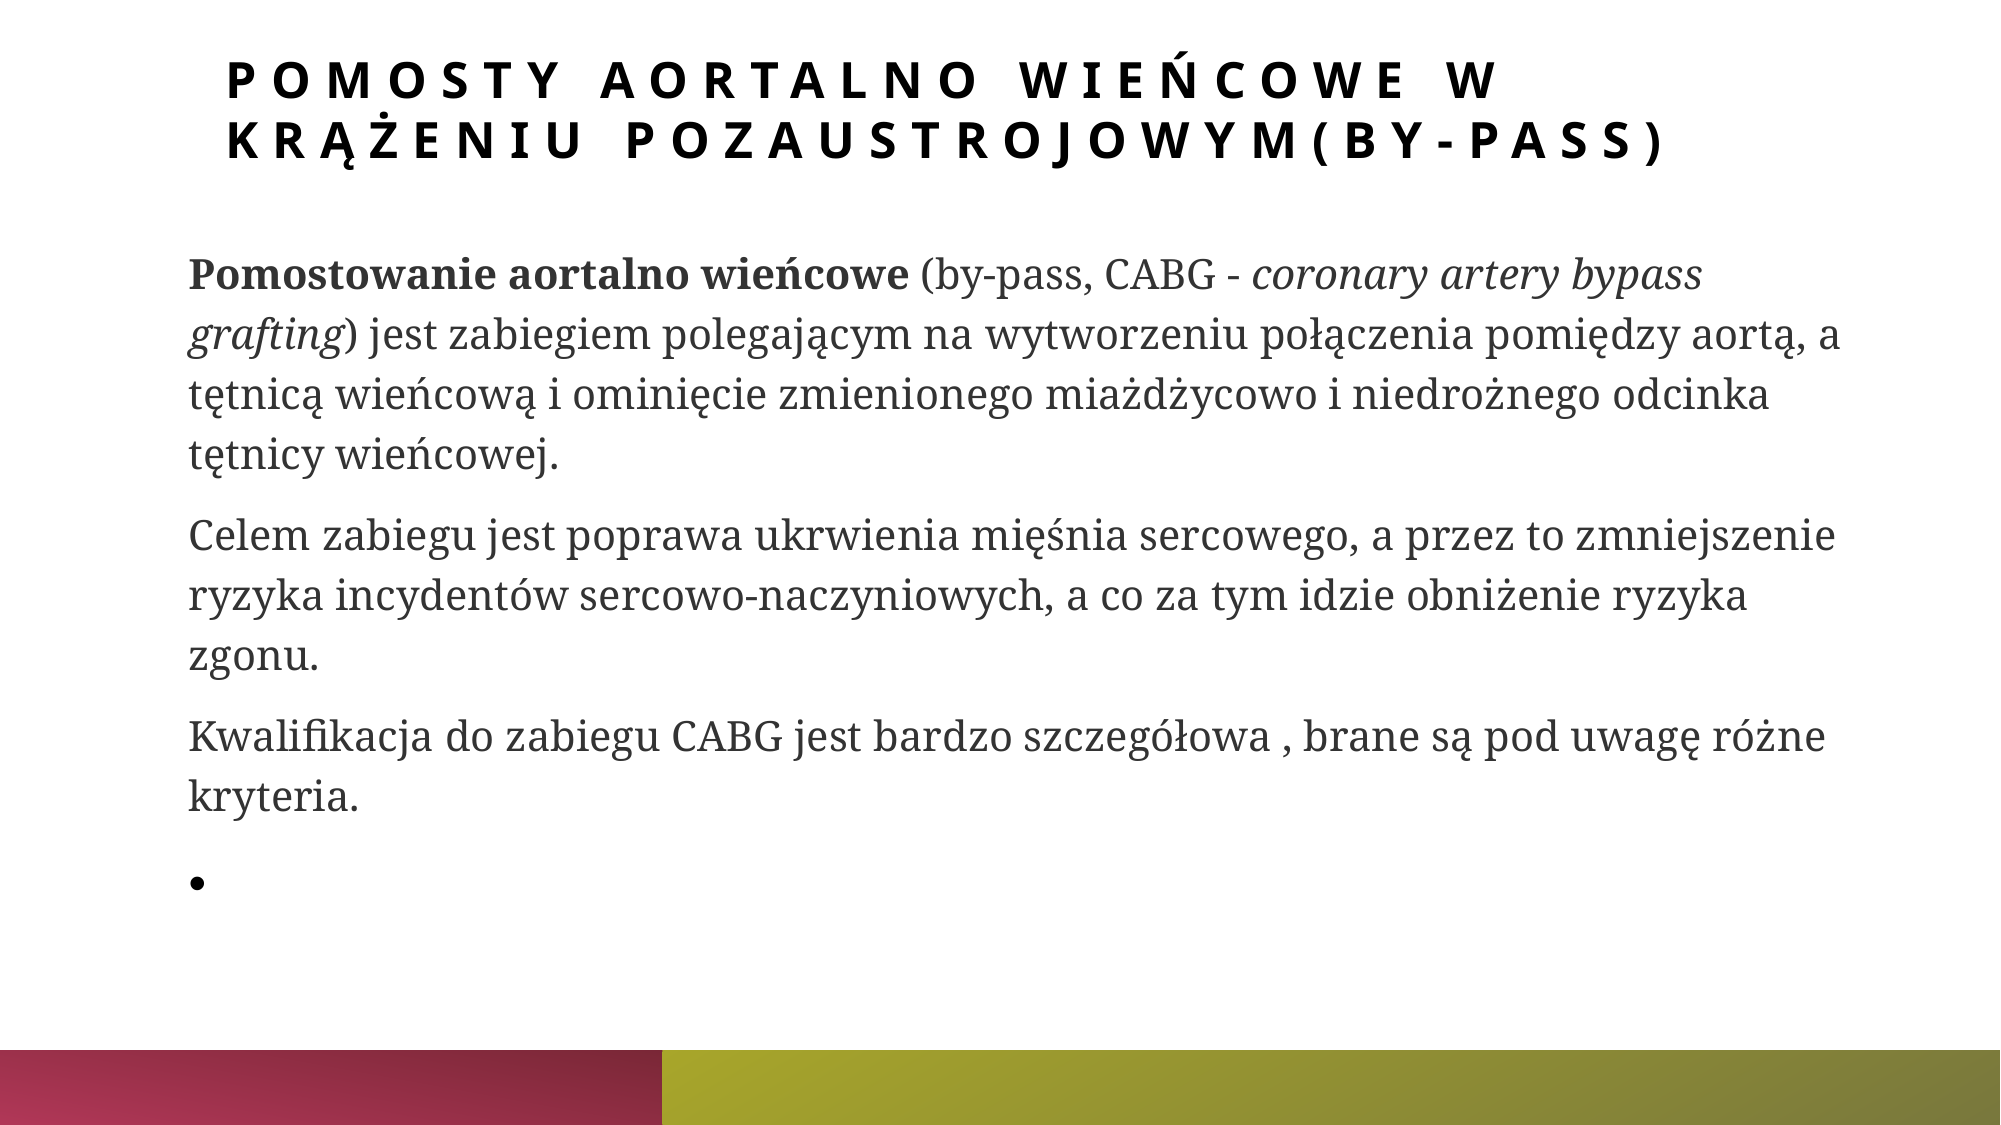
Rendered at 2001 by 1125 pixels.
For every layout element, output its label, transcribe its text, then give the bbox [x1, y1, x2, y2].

title Pomosty aortalno wieńcowe w krążeniu pozaustrojowym(by-pass) [225, 27, 1906, 169]
list Pomostowanie aortalno wieńcowe (by-pass, CABG - coronary artery bypass grafting) jest zabiegiem polegającym na wytworzeniu połączenia pomiędzy aortą, a tętnicą wieńcową i ominięcie zmienionego miażdżycowo i niedrożnego odcinka tętnicy wieńcowej. Celem zabiegu jest poprawa ukrwienia mięśnia sercowego, a przez to zmniejszenie ryzyka incydentów sercowo-naczyniowych, a co za tym idzie obniżenie ryzyka zgonu. Kwalifikacja do zabiegu CABG jest bardzo szczegółowa , brane są pod uwagę różne kryteria. [188, 237, 1869, 888]
